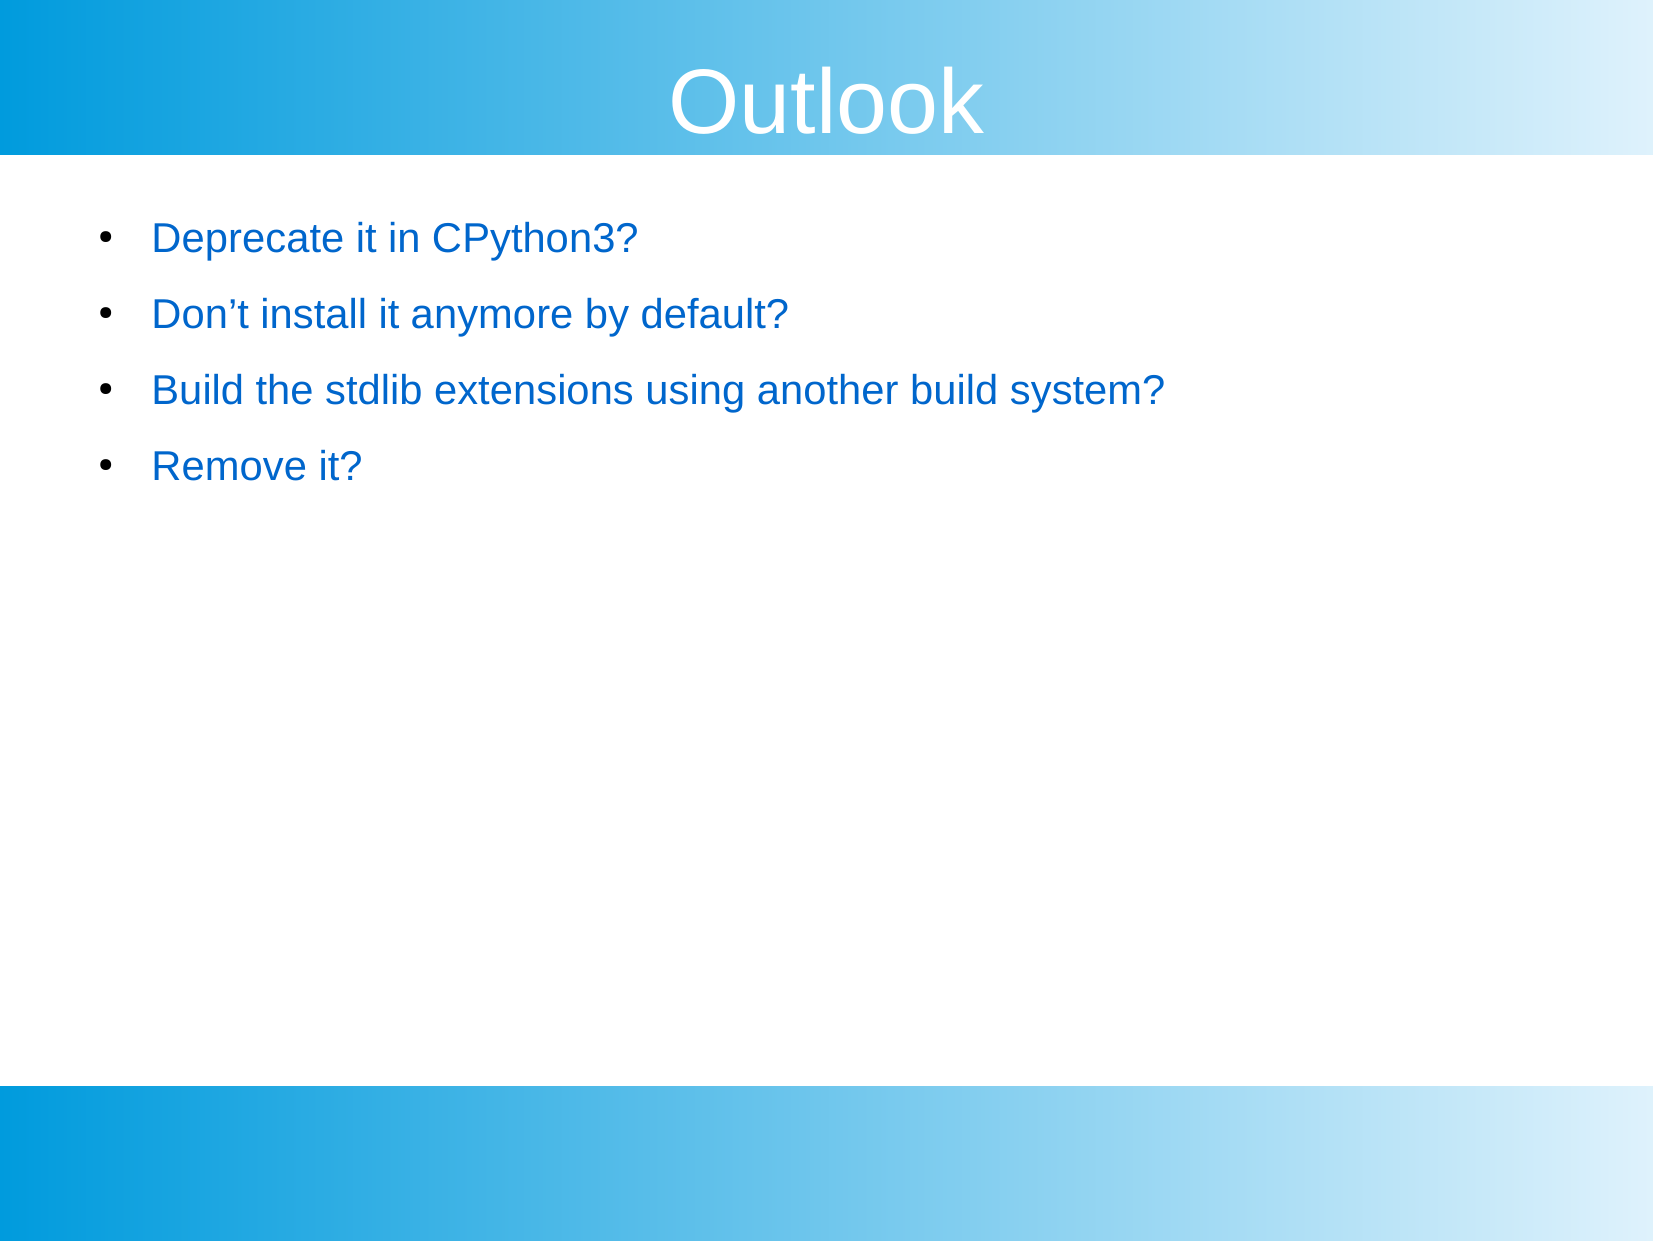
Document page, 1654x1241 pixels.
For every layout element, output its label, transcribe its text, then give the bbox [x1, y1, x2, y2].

list Deprecate it in CPython3? Don’t install it anymore by default? Build the stdlib extensions using another build system? Remove it? [80, 214, 1569, 934]
title Outlook [82, 49, 1571, 155]
